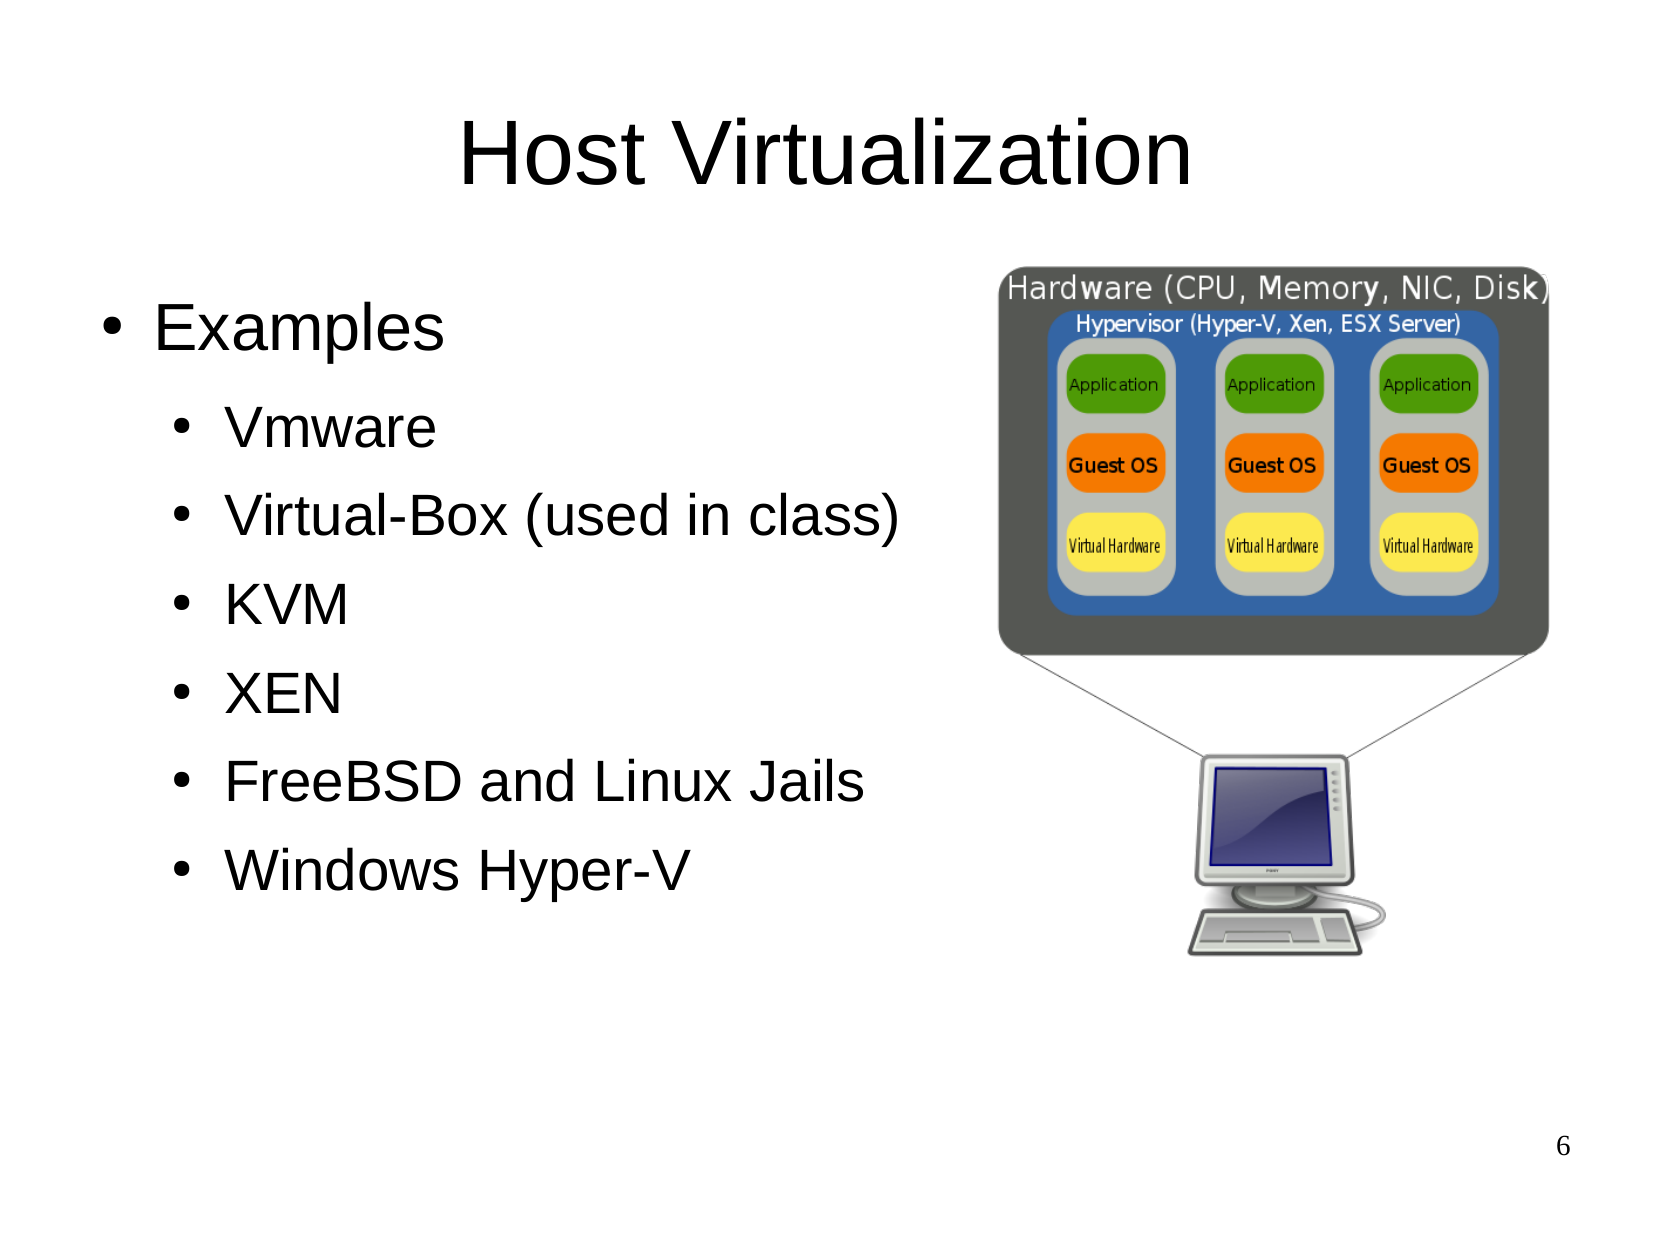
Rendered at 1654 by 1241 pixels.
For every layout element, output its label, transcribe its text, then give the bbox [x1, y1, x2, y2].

title Host Virtualization [82, 49, 1571, 257]
picture [978, 251, 1564, 1020]
list Examples Vmware Virtual-Box (used in class) KVM XEN FreeBSD and Linux Jails Windows Hyper-V [82, 290, 1571, 1109]
